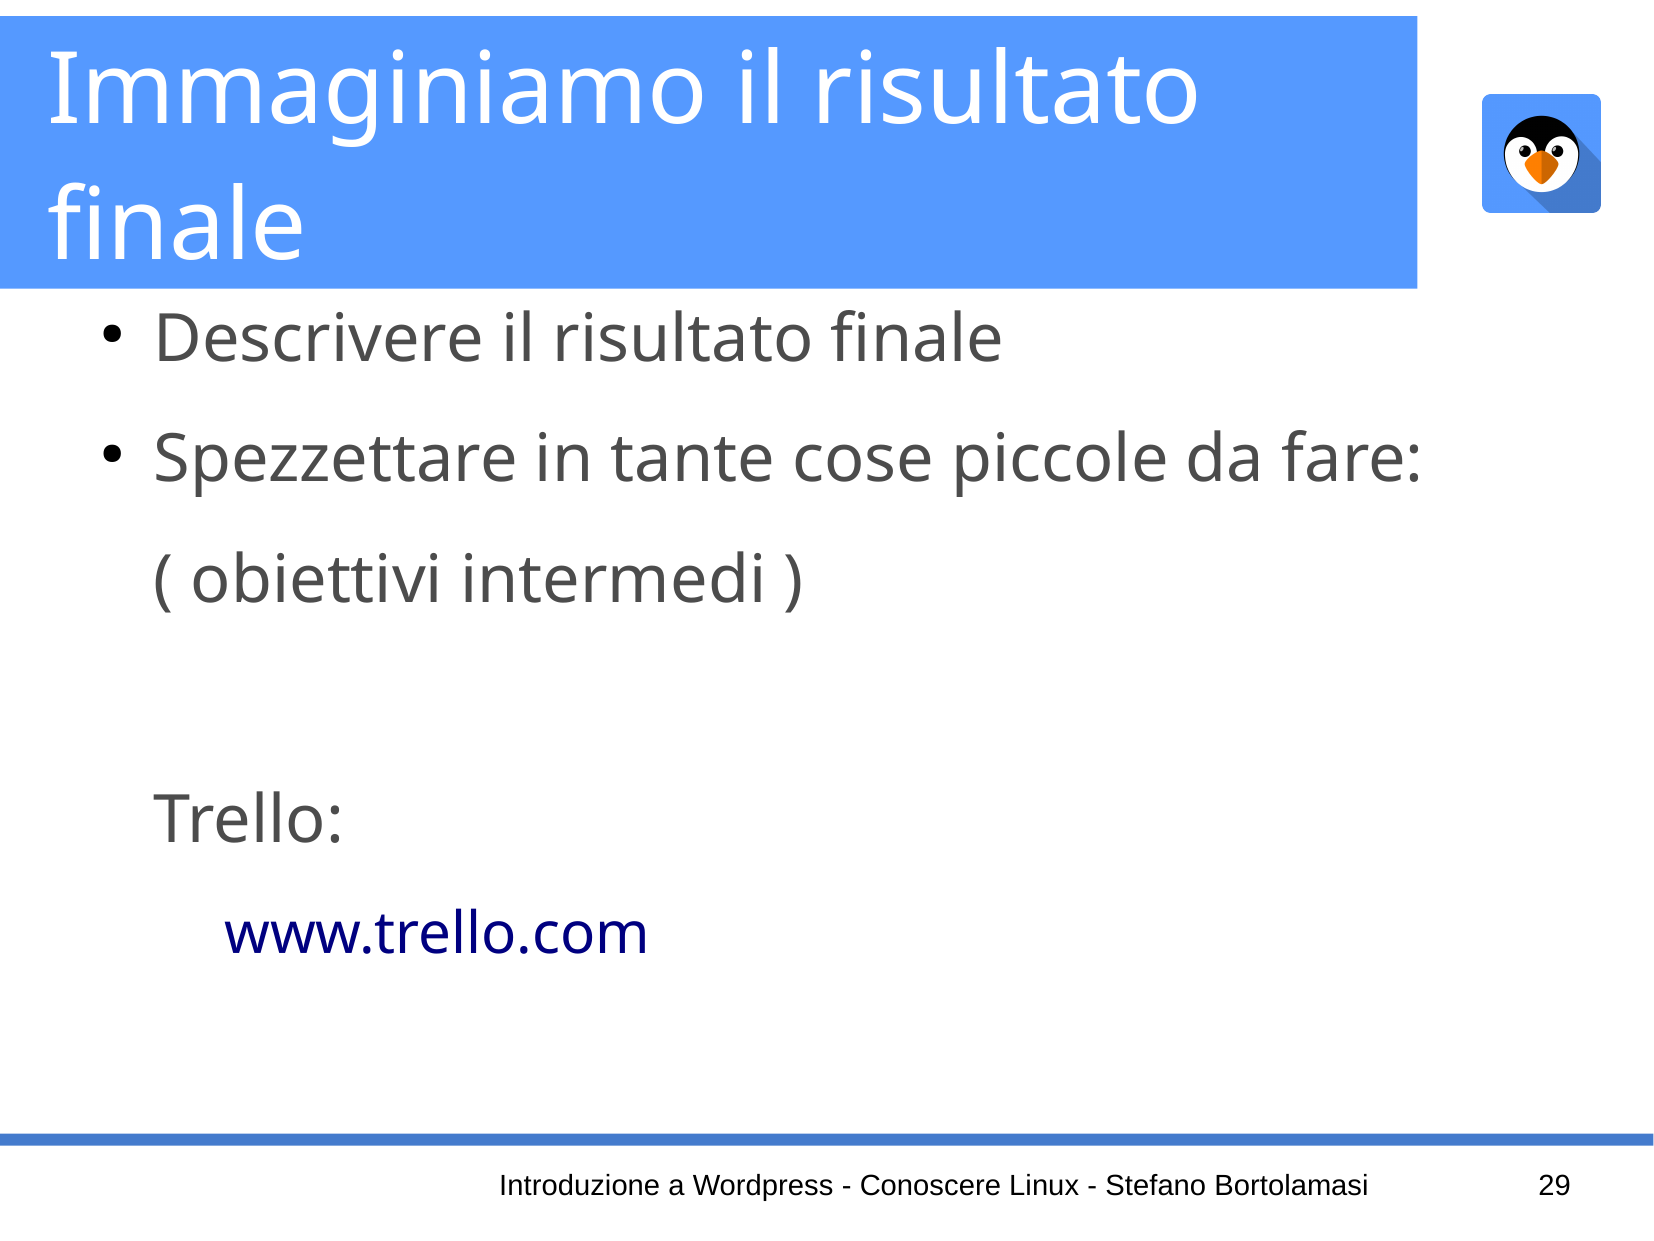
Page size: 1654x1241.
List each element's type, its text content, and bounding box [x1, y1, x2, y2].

list Descrivere il risultato finale Spezzettare in tante cose piccole da fare: ( obiettivi intermedi ) Trello: www.trello.com [82, 290, 1538, 1010]
picture [1482, 94, 1601, 213]
title Immaginiamo il risultato finale [0, 91, 1418, 214]
